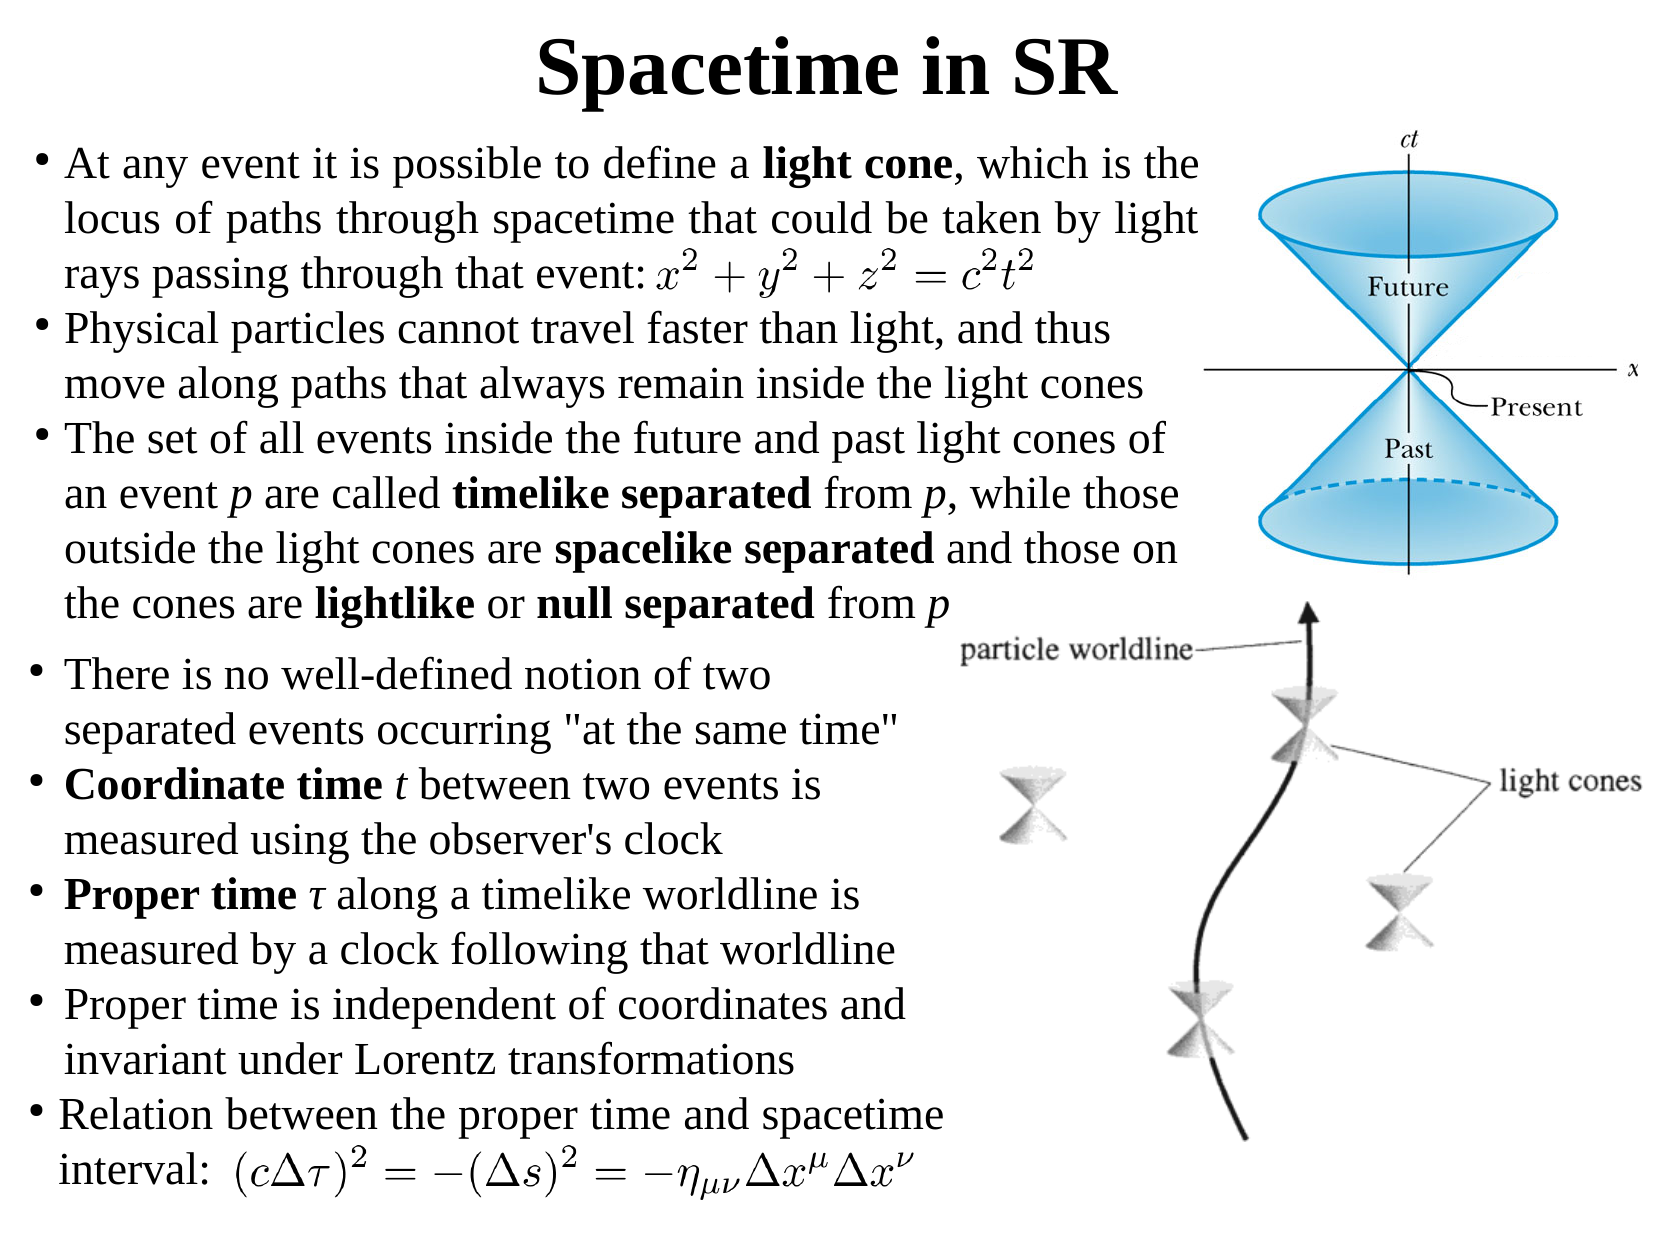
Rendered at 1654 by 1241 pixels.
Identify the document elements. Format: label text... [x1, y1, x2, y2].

list At any event it is possible to define a light cone, which is the locus of paths through spacetime that could be taken by light rays passing through that event: Physical particles cannot travel faster than light, and thus move along paths that always remain inside the light cones The set of all events inside the future and past light cones of an event p are called timelike separated from p, while those outside the light cones are spacelike separated and those on the cones are lightlike or null separated from p [34, 132, 1201, 644]
picture [236, 1145, 914, 1200]
picture [960, 601, 1643, 1142]
picture [656, 248, 1033, 298]
list There is no well-defined notion of two separated events occurring "at the same time" Coordinate time t between two events is measured using the observer's clock Proper time τ along a timelike worldline is measured by a clock following that worldline Proper time is independent of coordinates and invariant under Lorentz transformations Relation between the proper time and spacetime interval: [28, 643, 946, 1194]
title Spacetime in SR [27, 17, 1626, 106]
picture [1202, 129, 1638, 580]
